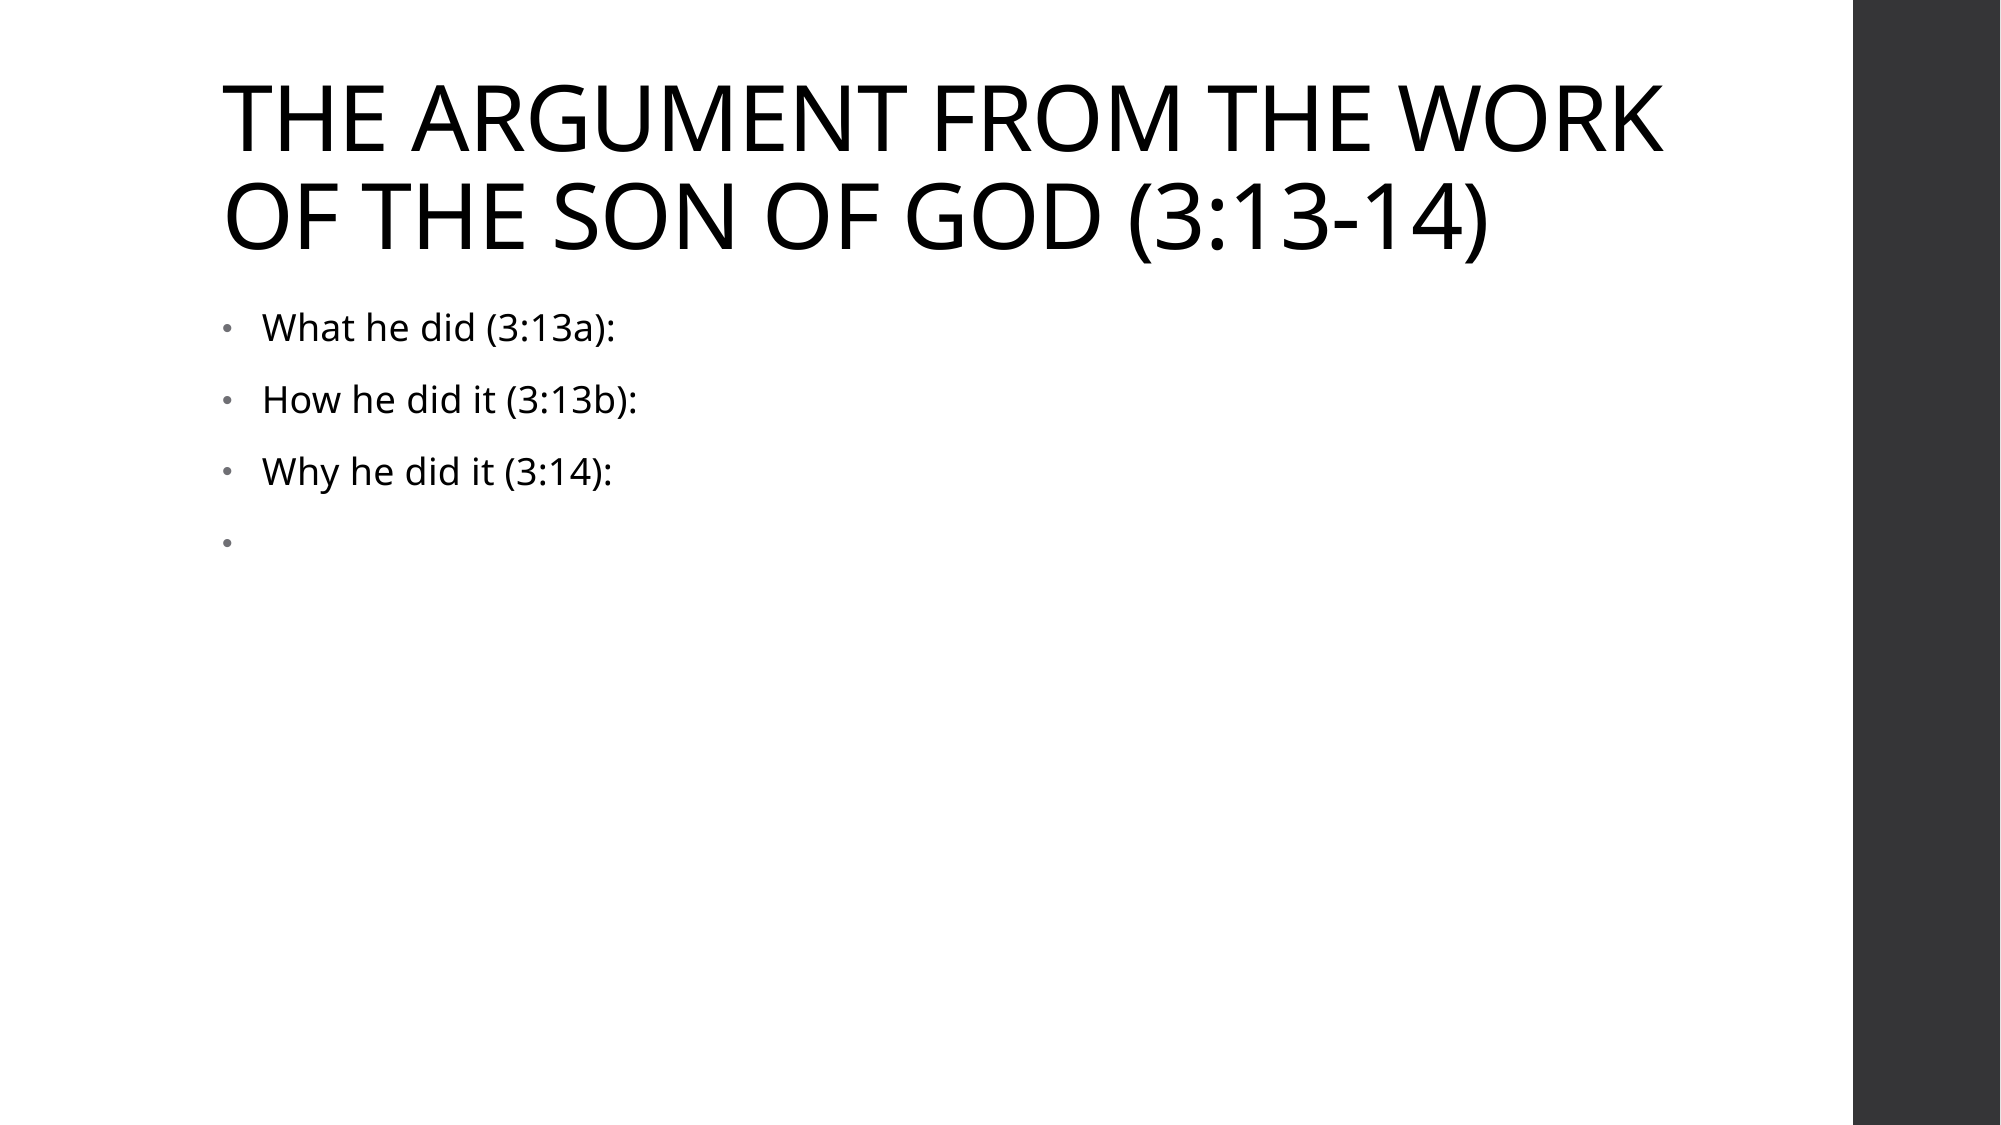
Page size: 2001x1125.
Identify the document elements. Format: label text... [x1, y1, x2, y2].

title THE ARGUMENT FROM THE WORK OF THE SON OF GOD (3:13-14) [206, 60, 1797, 278]
list What he did (3:13a): How he did it (3:13b): Why he did it (3:14): [206, 299, 1617, 1014]
